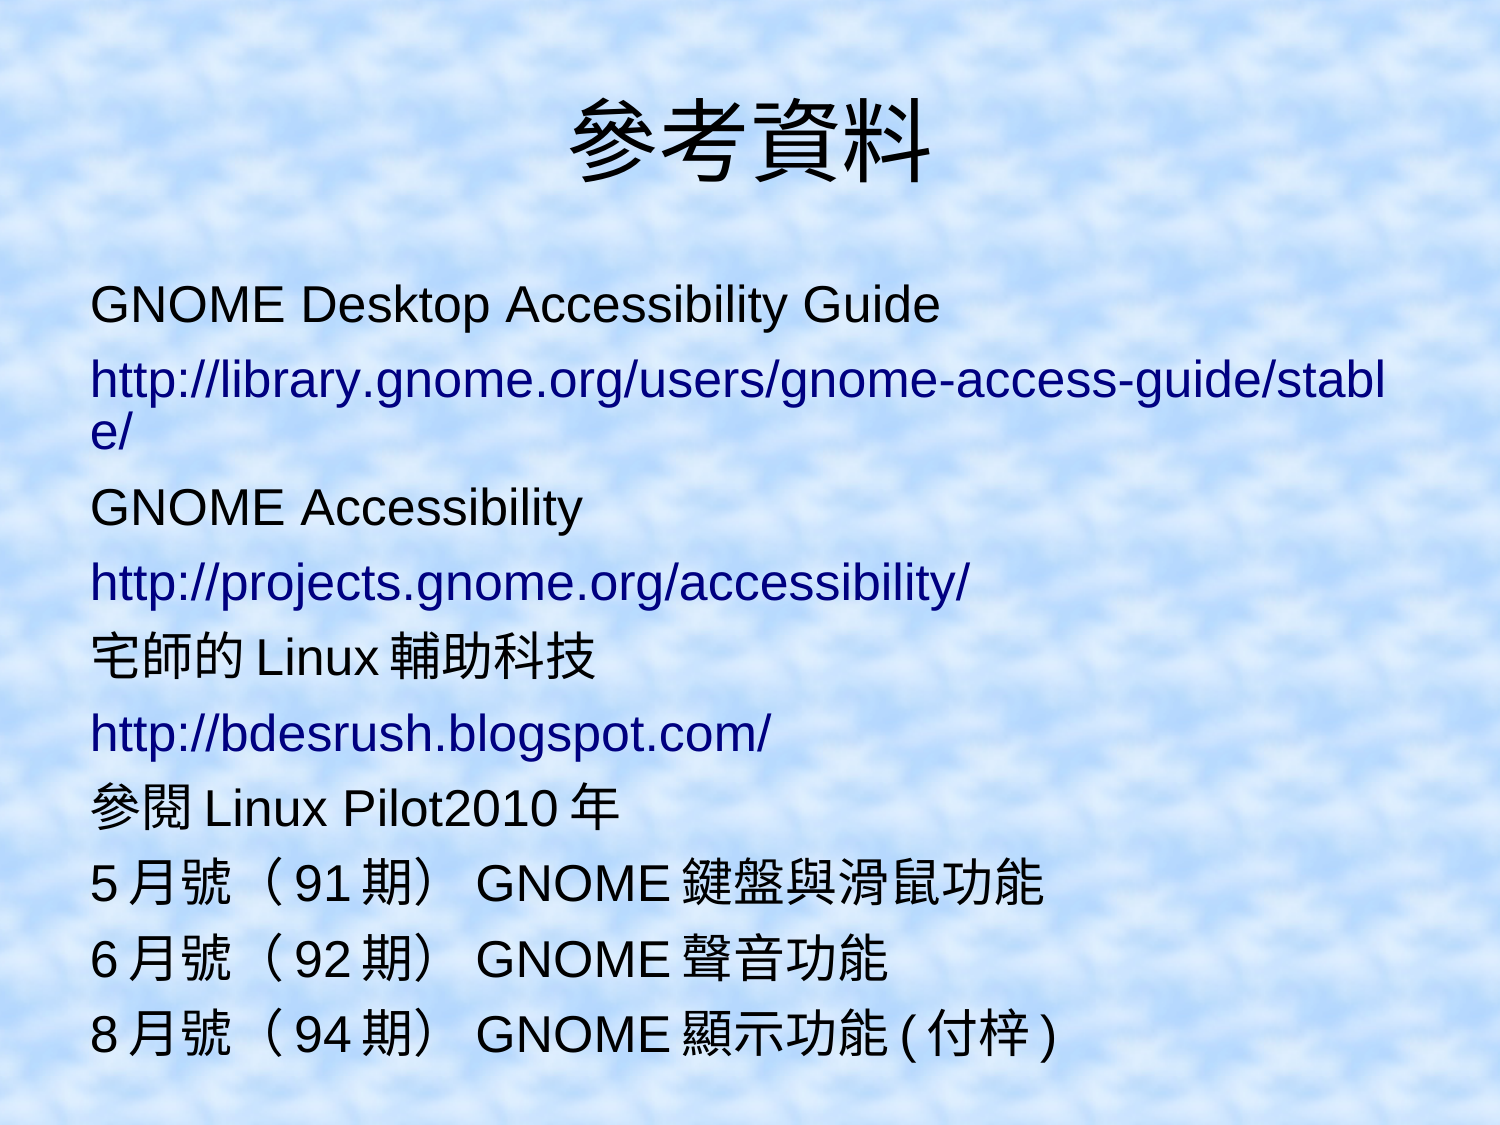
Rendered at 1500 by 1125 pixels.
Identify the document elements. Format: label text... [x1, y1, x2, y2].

title 參考資料 [75, 20, 1425, 257]
list GNOME Desktop Accessibility Guide http://library.gnome.org/users/gnome-access-guide/stable/ GNOME Accessibility http://projects.gnome.org/accessibility/ 宅師的Linux輔助科技 http://bdesrush.blogspot.com/ 參閱Linux Pilot2010年 5月號（91期）GNOME鍵盤與滑鼠功能 6月號（92期）GNOME聲音功能 8月號（94期）GNOME顯示功能(付梓) [75, 262, 1425, 1021]
picture [0, 0, 1500, 1125]
